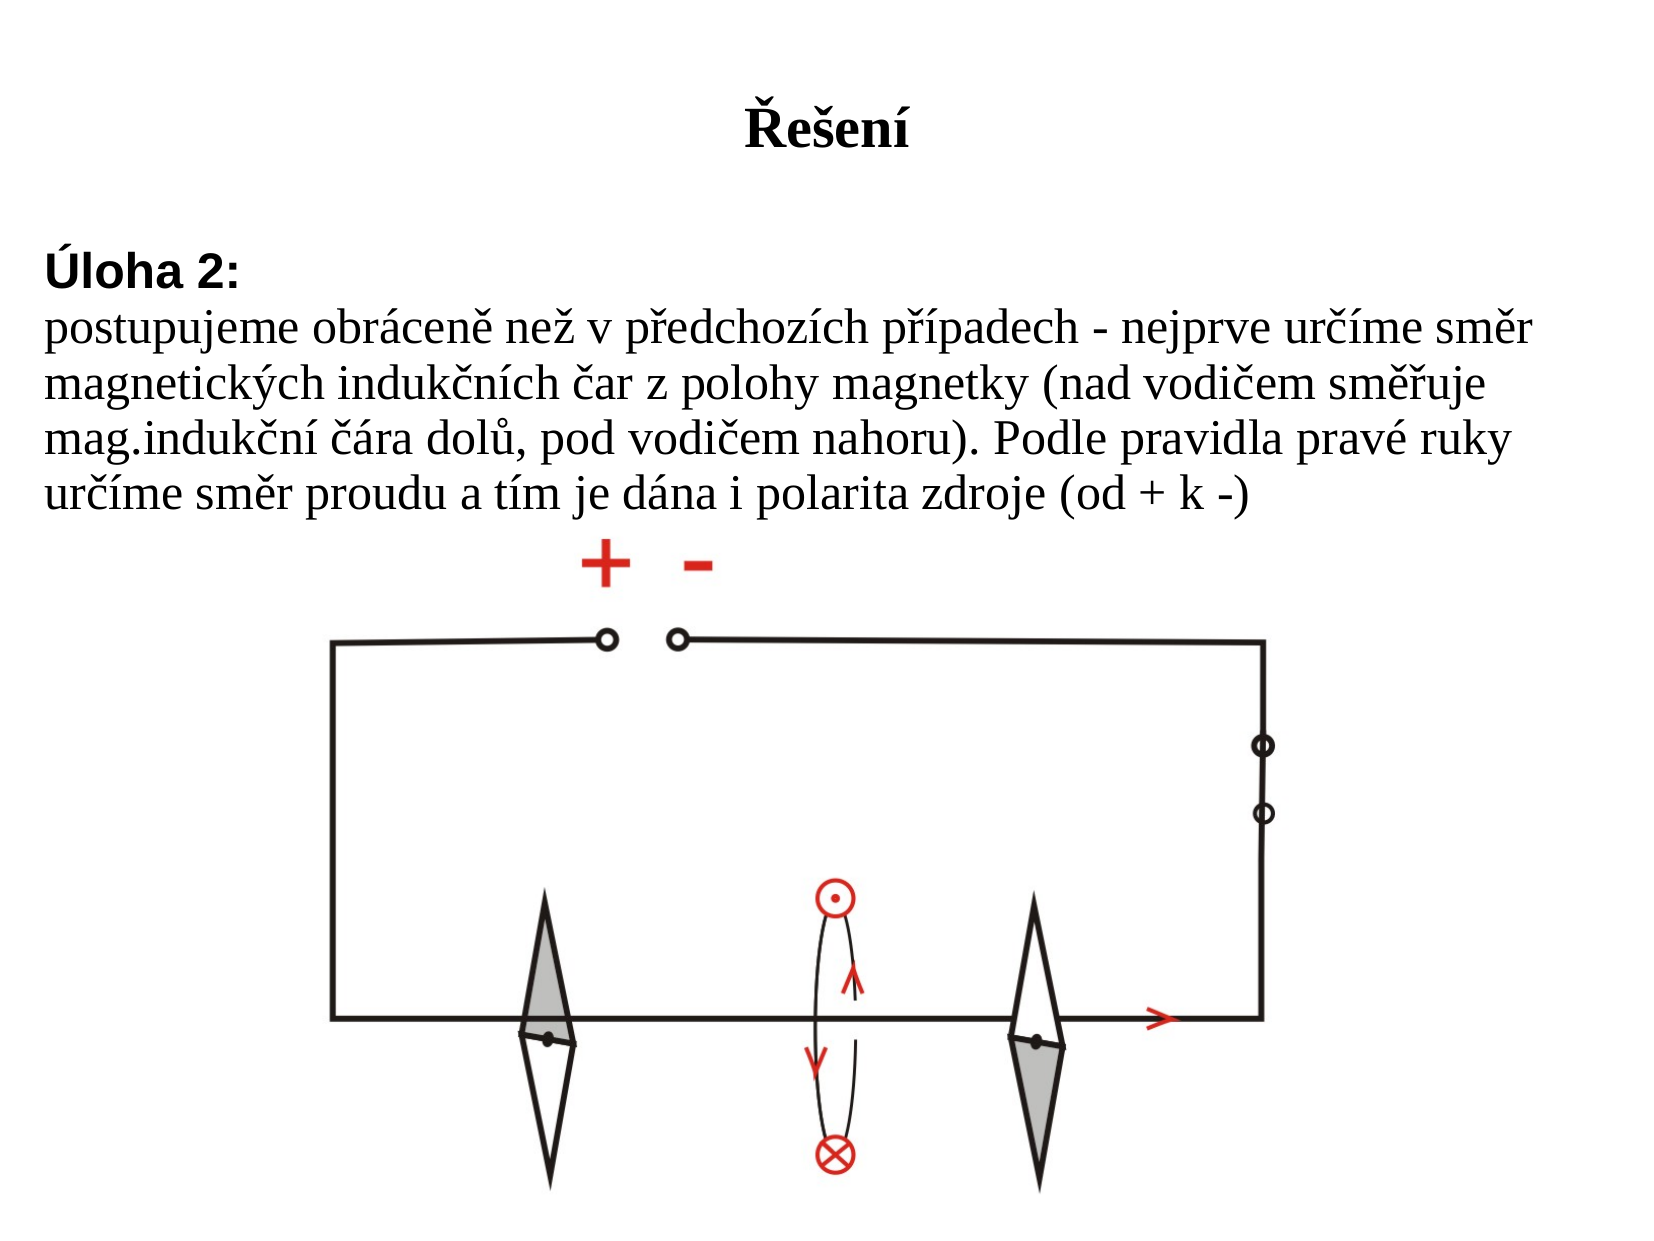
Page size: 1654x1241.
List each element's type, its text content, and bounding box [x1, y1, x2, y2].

text_box Řešení [118, 88, 1536, 170]
text_box Úloha 2: postupujeme obráceně než v předchozích případech - nejprve určíme směr magnetických indukčních čar z polohy magnetky (nad vodičem směřuje mag.indukční čára dolů, pod vodičem nahoru). Podle pravidla pravé ruky určíme směr proudu a tím je dána i polarita zdroje (od + k -) [29, 236, 1565, 534]
picture [217, 534, 1418, 1241]
